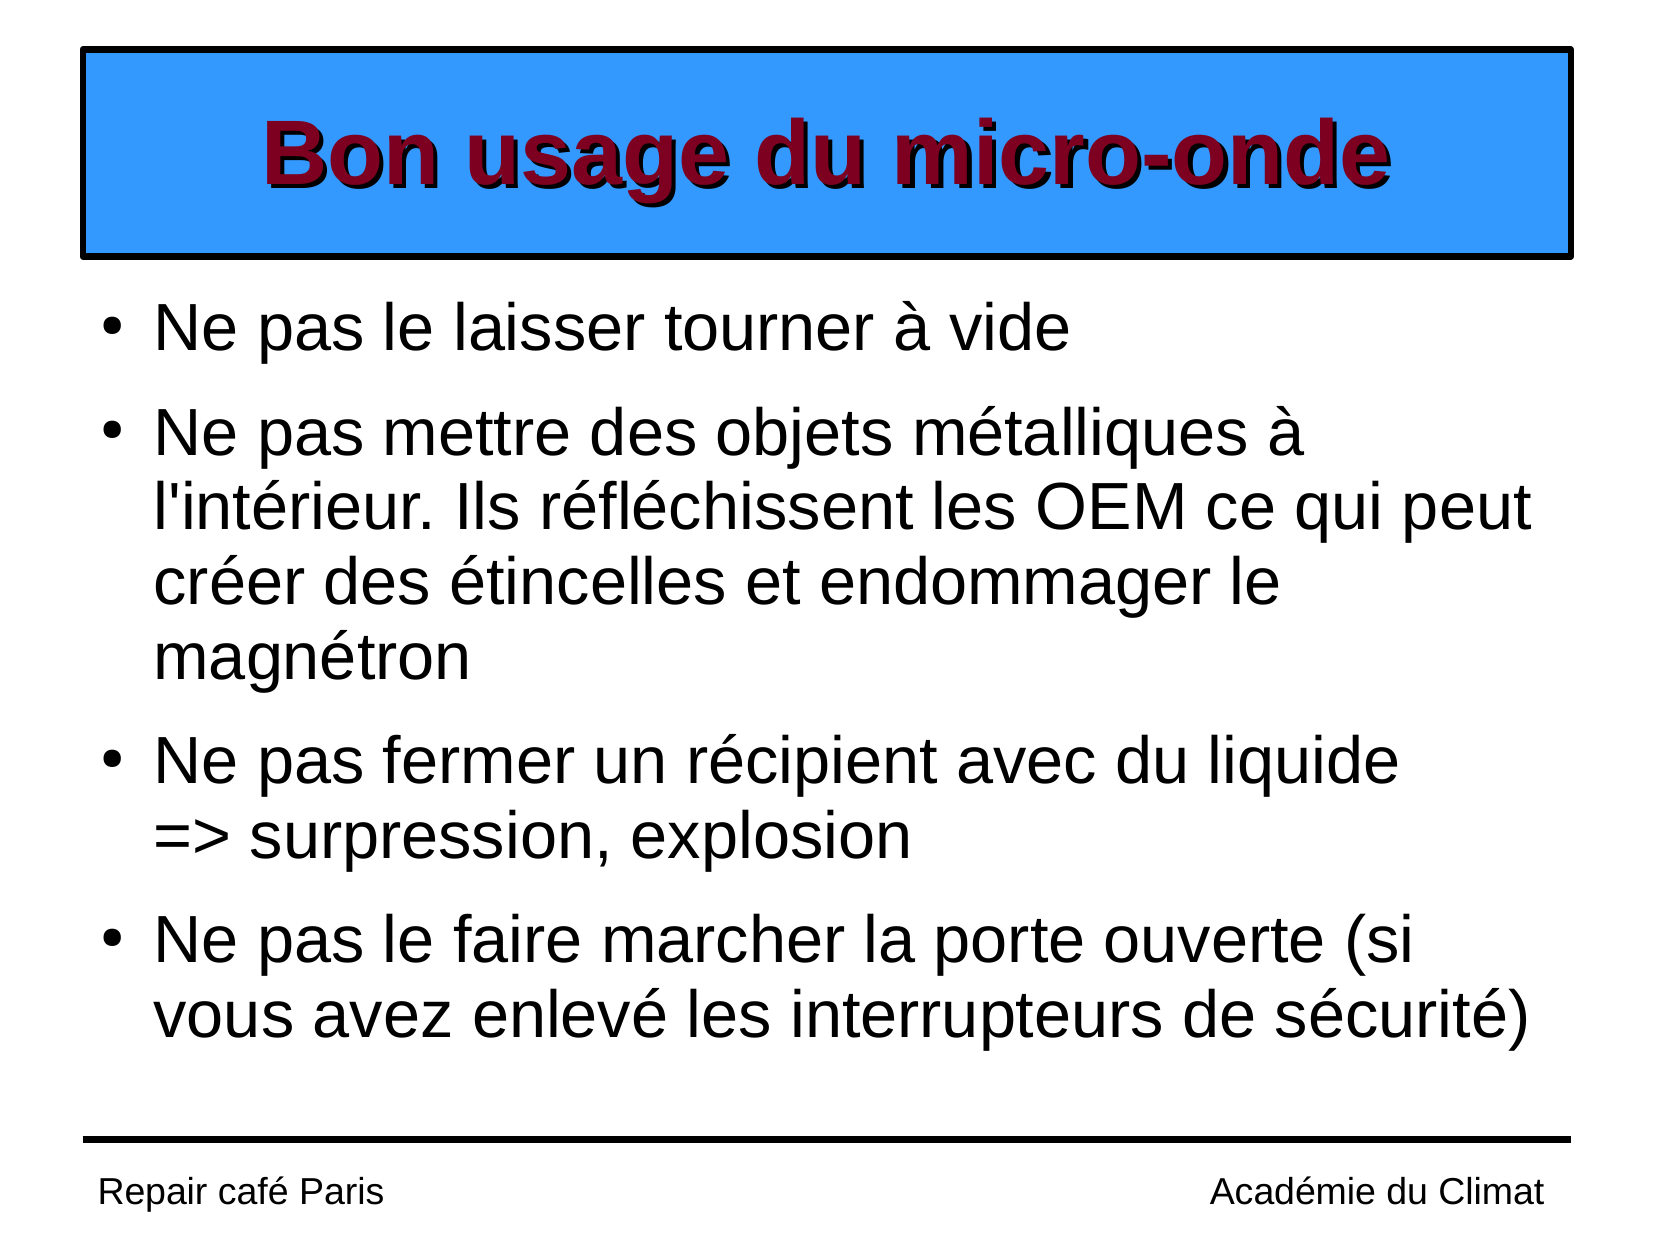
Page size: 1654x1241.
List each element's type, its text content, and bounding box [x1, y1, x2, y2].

list Ne pas le laisser tourner à vide Ne pas mettre des objets métalliques à l'intérieur. Ils réfléchissent les OEM ce qui peut créer des étincelles et endommager le magnétron Ne pas fermer un récipient avec du liquide => surpression, explosion Ne pas le faire marcher la porte ouverte (si vous avez enlevé les interrupteurs de sécurité) [82, 290, 1571, 1109]
title Bon usage du micro-onde [82, 49, 1571, 257]
text_box Repair café Paris Académie du Climat [82, 1163, 1571, 1220]
